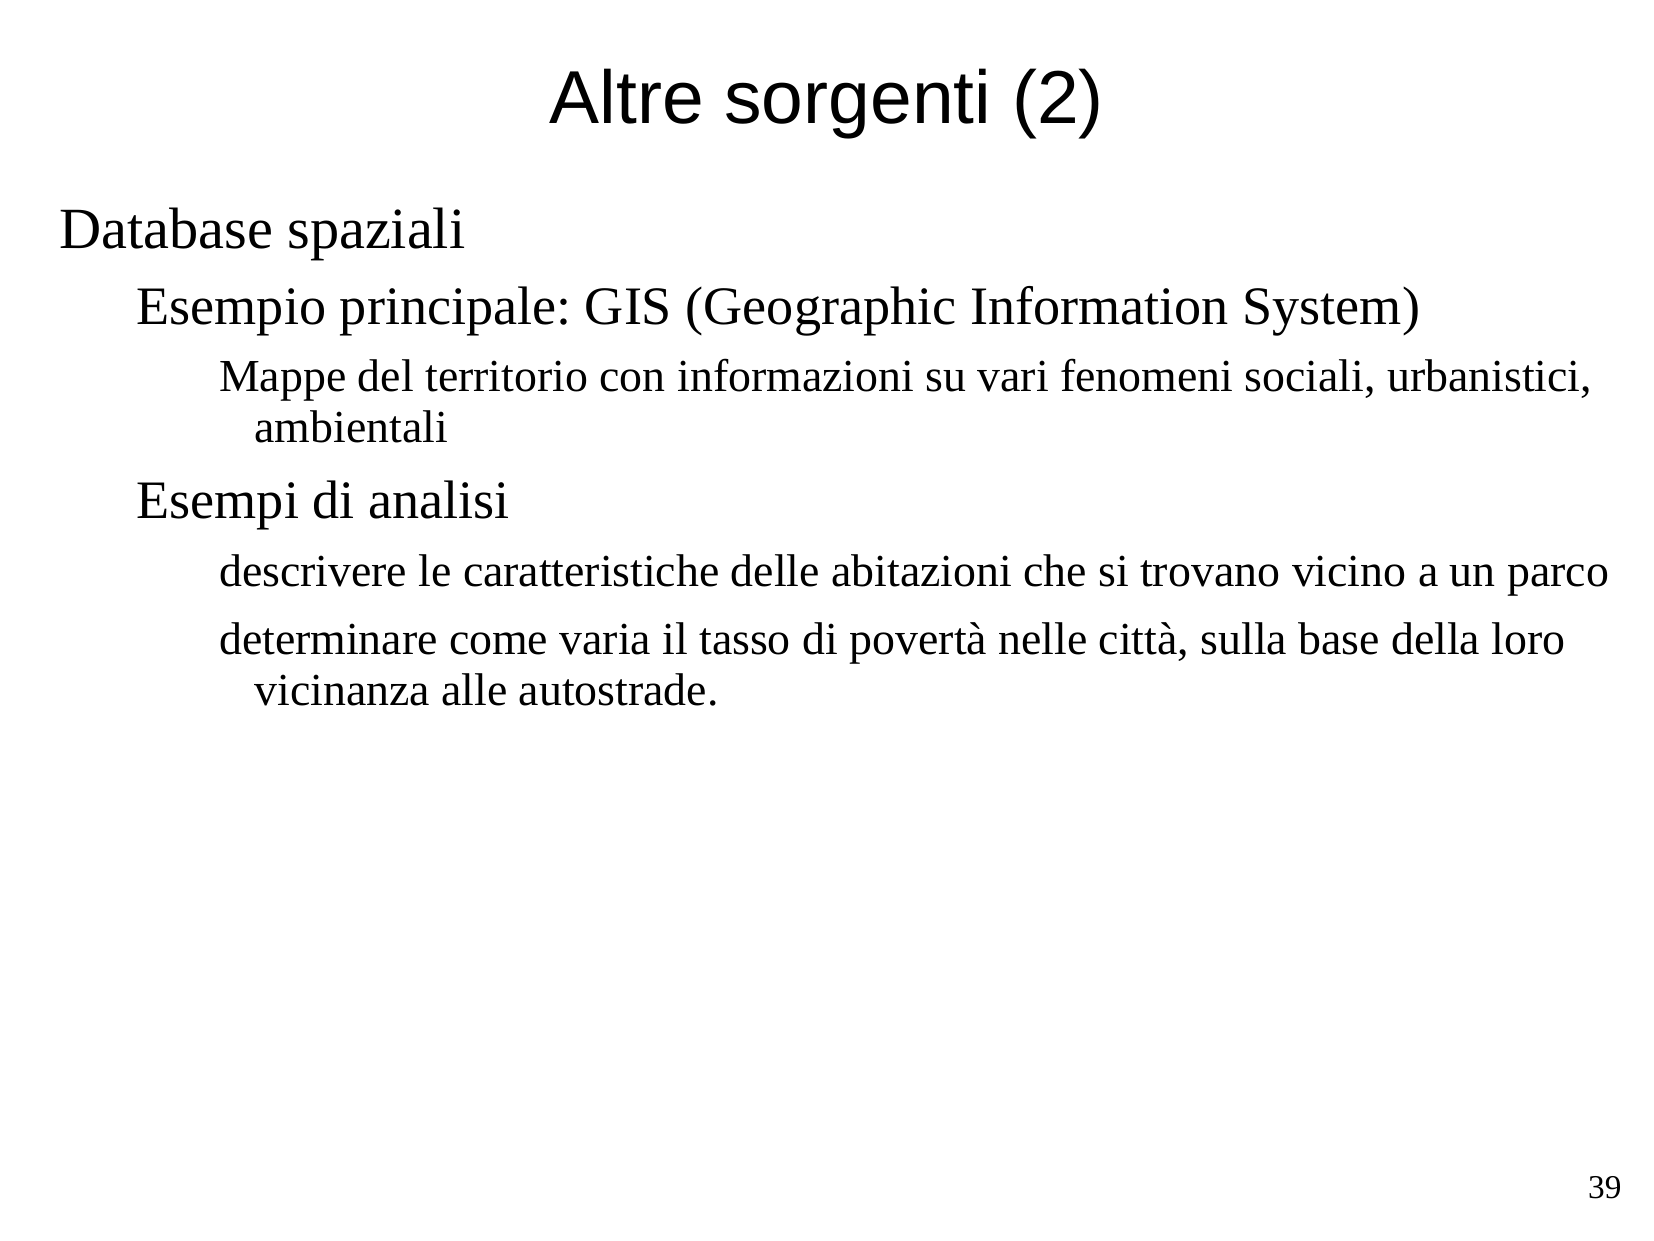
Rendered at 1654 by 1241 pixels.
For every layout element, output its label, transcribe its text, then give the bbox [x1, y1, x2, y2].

list Database spaziali Esempio principale: GIS (Geographic Information System) Mappe del territorio con informazioni su vari fenomeni sociali, urbanistici, ambientali Esempi di analisi descrivere le caratteristiche delle abitazioni che si trovano vicino a un parco determinare come varia il tasso di povertà nelle città, sulla base della loro vicinanza alle autostrade. [42, 196, 1612, 1187]
title Altre sorgenti (2) [37, 30, 1617, 166]
